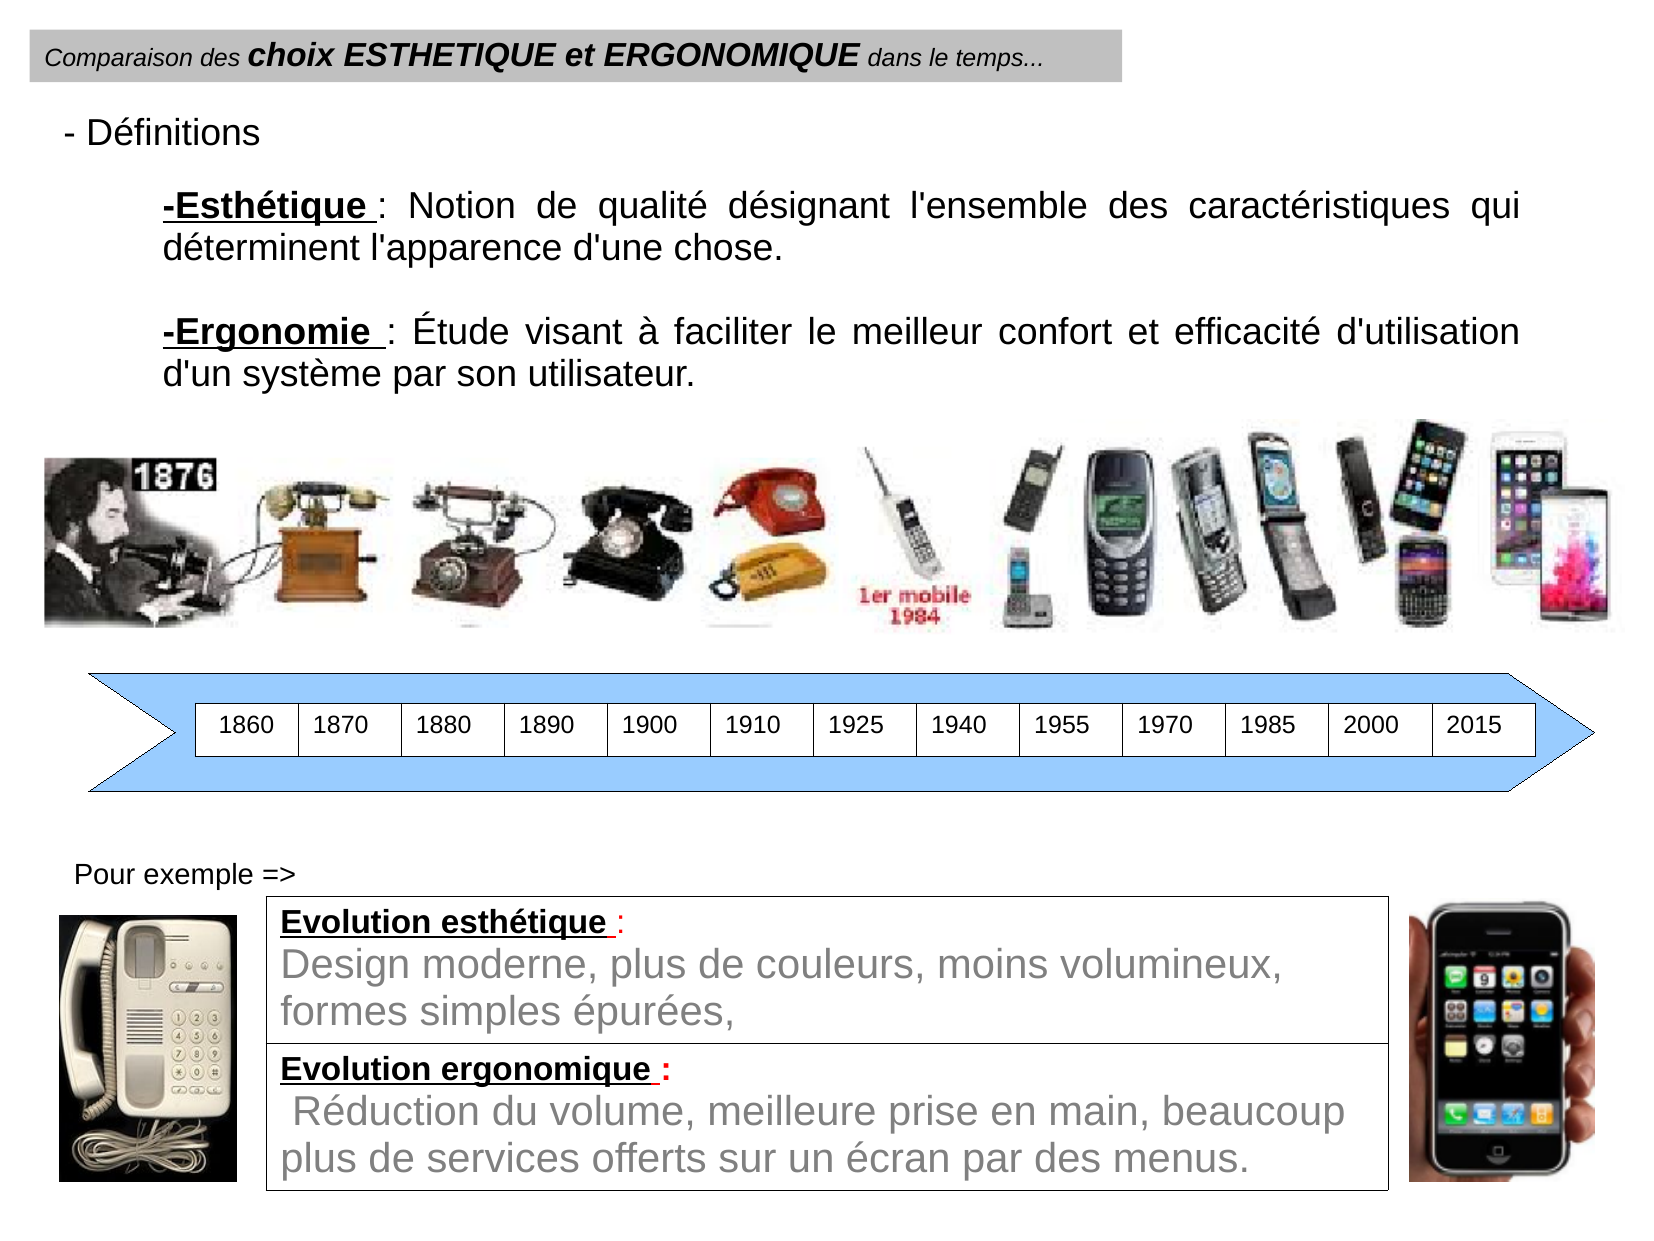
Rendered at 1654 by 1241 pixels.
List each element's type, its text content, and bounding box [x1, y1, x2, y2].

table_header 1910 [711, 704, 813, 756]
table_header 1880 [402, 704, 504, 756]
table_header 1985 [1226, 704, 1328, 756]
table_header 2000 [1329, 704, 1432, 756]
text_box -Esthétique : Notion de qualité désignant l'ensemble des caractéristiques qui déterminent l'apparence d'une chose. -Ergonomie : Étude visant à faciliter le meilleur confort et efficacité d'utilisation d'un système par son utilisateur. [147, 177, 1536, 405]
text_box [88, 673, 1595, 792]
picture [29, 419, 1625, 650]
table_header 1925 [814, 704, 916, 756]
picture [1409, 898, 1595, 1182]
text_box - Définitions [48, 104, 296, 164]
table_header 1970 [1123, 704, 1225, 756]
text_box Pour exemple => [59, 850, 355, 898]
table_header 1870 [299, 704, 401, 756]
table_header 1900 [608, 704, 710, 756]
text_box Comparaison des choix ESTHETIQUE et ERGONOMIQUE dans le temps... [29, 29, 1123, 83]
table_header Evolution esthétique : Design moderne, plus de couleurs, moins volumineux, formes simples épurées, [267, 897, 1388, 1043]
table_cell Evolution ergonomique : Réduction du volume, meilleure prise en main, beaucoup plus de services offerts sur un écran par des menus. [267, 1044, 1388, 1190]
table_header 1890 [505, 704, 607, 756]
table_header 1940 [917, 704, 1019, 756]
table_header 1860 [196, 704, 298, 756]
table_header 2015 [1433, 704, 1535, 756]
picture [59, 915, 237, 1182]
table_header 1955 [1020, 704, 1122, 756]
